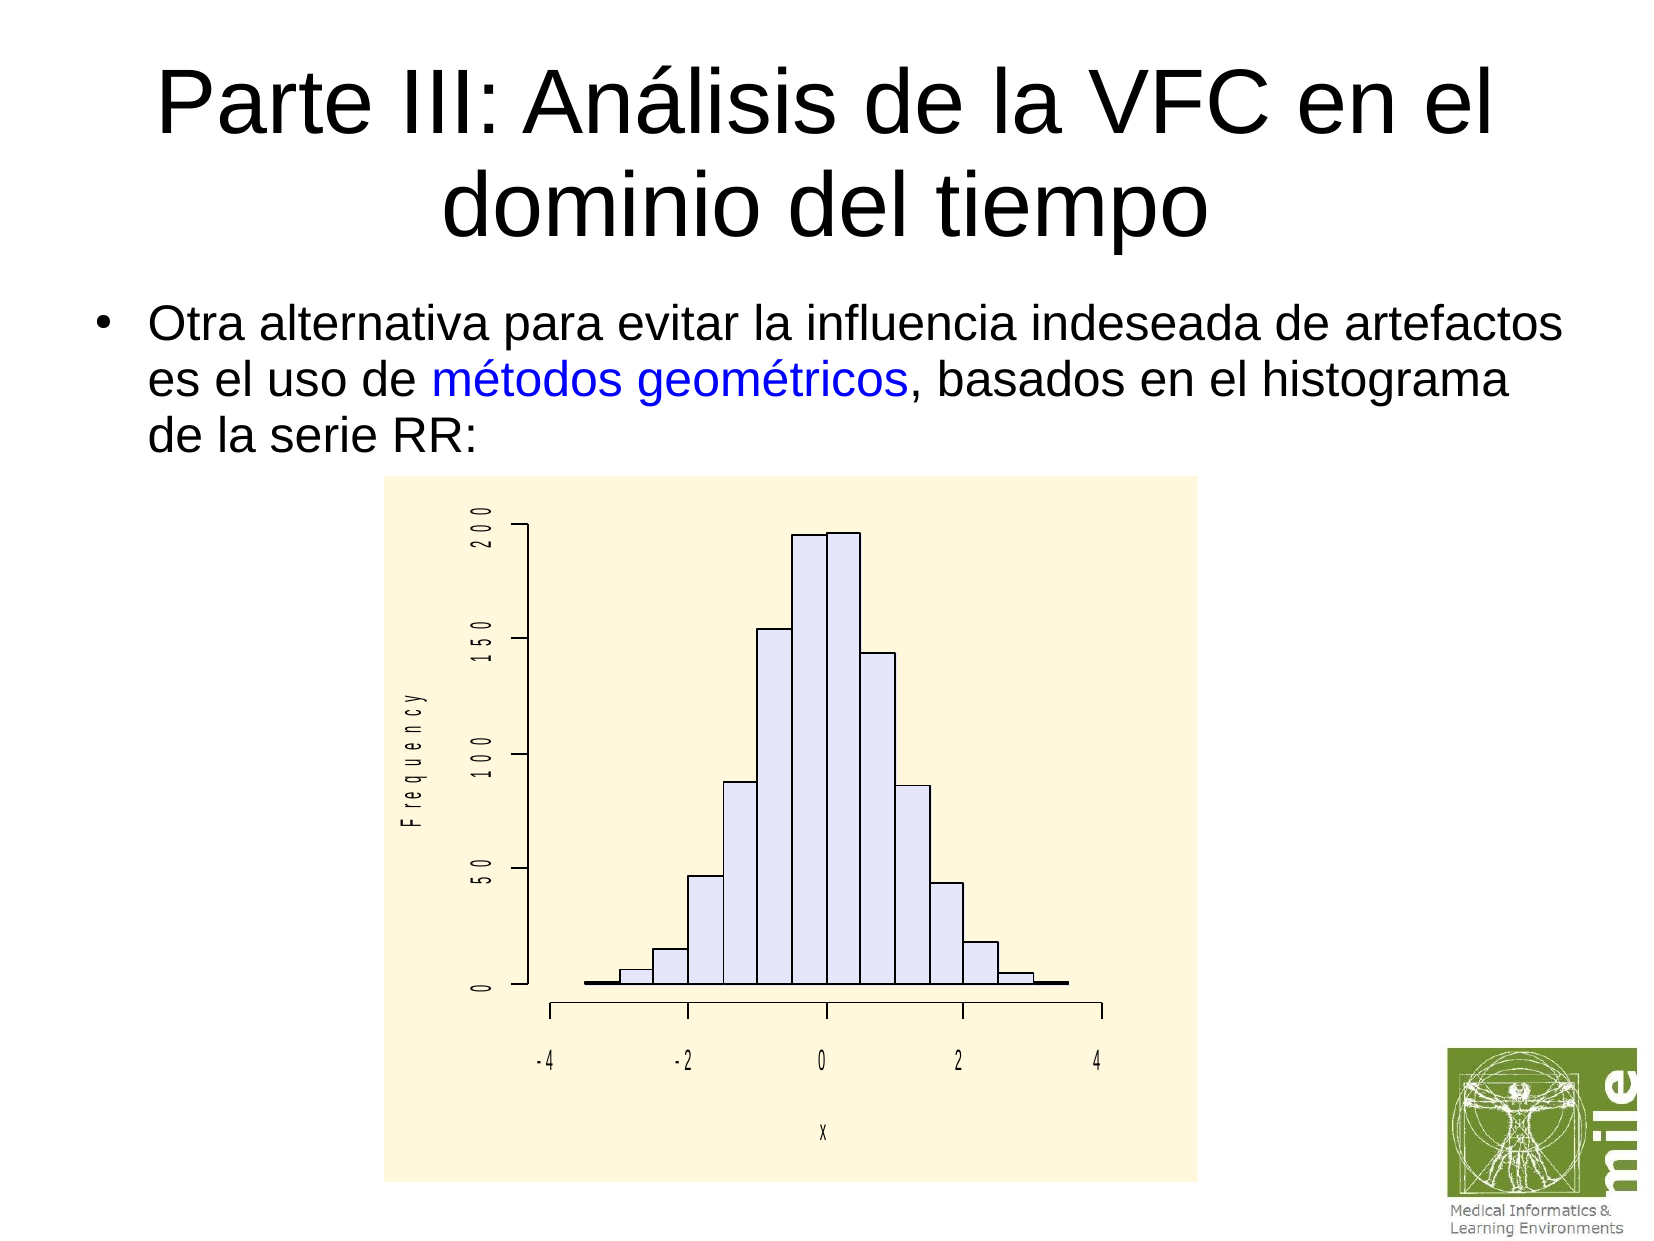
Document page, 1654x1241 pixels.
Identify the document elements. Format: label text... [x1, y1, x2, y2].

picture [1440, 1033, 1654, 1241]
title Parte III: Análisis de la VFC en el dominio del tiempo [82, 50, 1571, 256]
list Otra alternativa para evitar la influencia indeseada de artefactos es el uso de métodos geométricos, basados en el histograma de la serie RR: [76, 295, 1565, 1114]
picture [383, 476, 1198, 1182]
